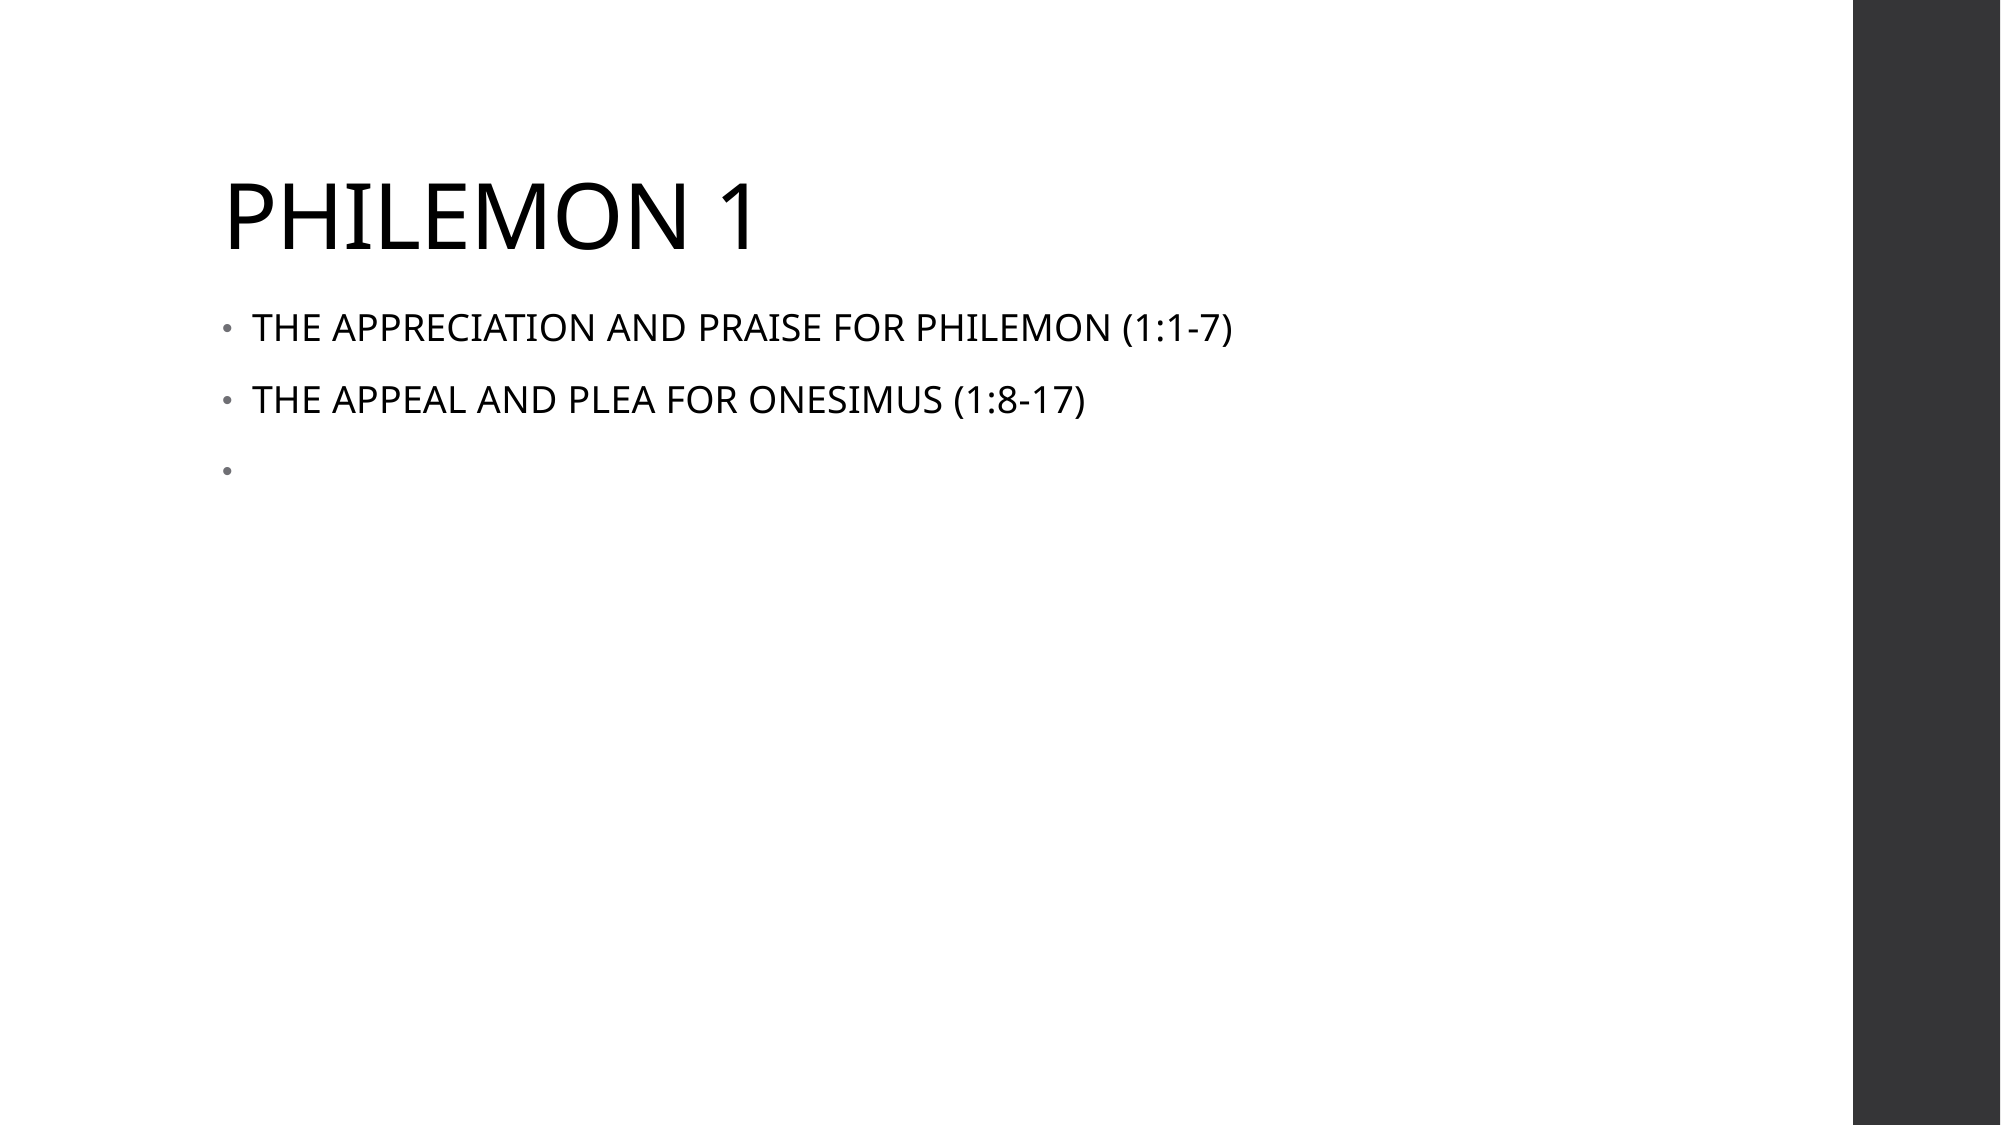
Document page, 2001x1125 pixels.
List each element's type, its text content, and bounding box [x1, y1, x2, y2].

list THE APPRECIATION AND PRAISE FOR PHILEMON (1:1-7) THE APPEAL AND PLEA FOR ONESIMUS (1:8-17) [206, 299, 1617, 1014]
title PHILEMON 1 [206, 60, 1797, 278]
